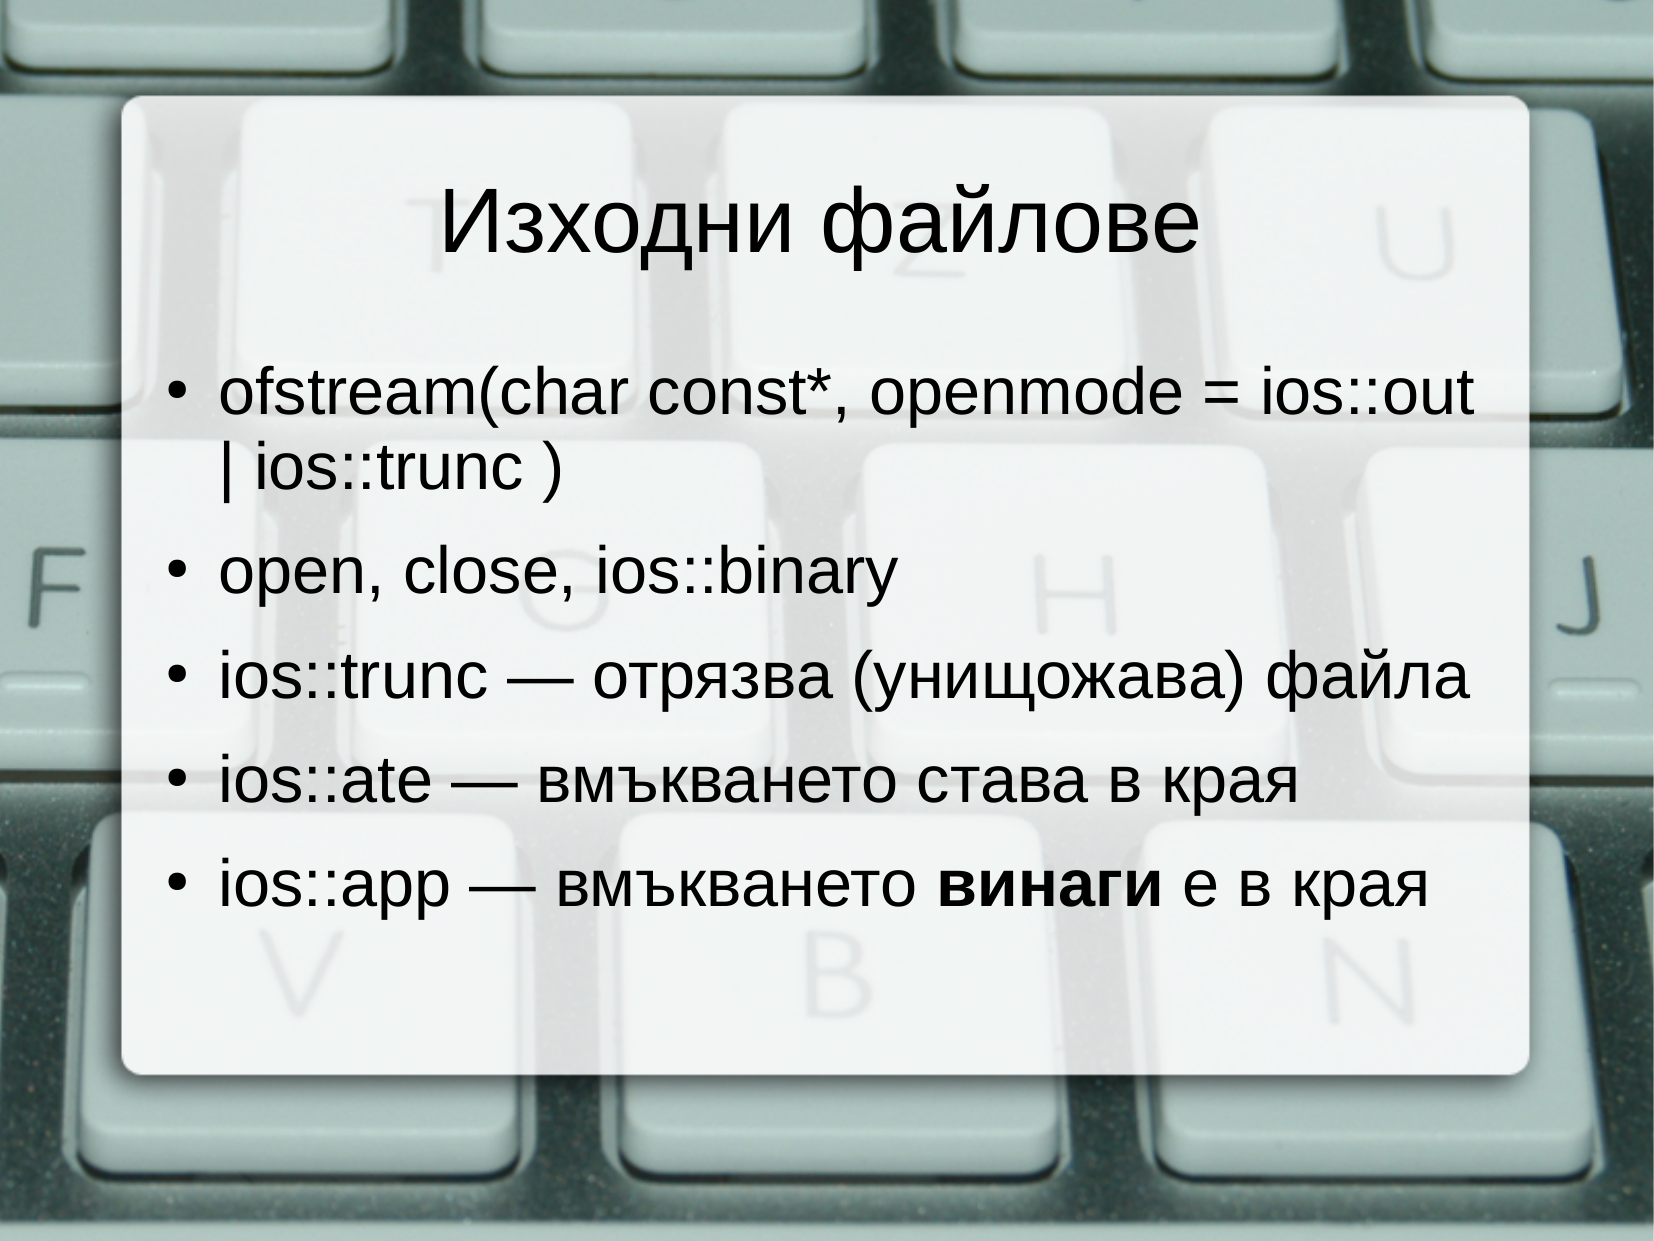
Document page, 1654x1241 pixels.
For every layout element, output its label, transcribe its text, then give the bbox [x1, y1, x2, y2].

picture [0, 0, 1654, 1241]
list ofstream(char const*, openmode = ios::out | ios::trunc ) open, close, ios::binary ios::trunc — отрязва (унищожава) файла ios::ate — вмъкването става в края ios::app — вмъкването винаги е в края [147, 354, 1506, 1074]
title Изходни файлове [135, 117, 1506, 325]
